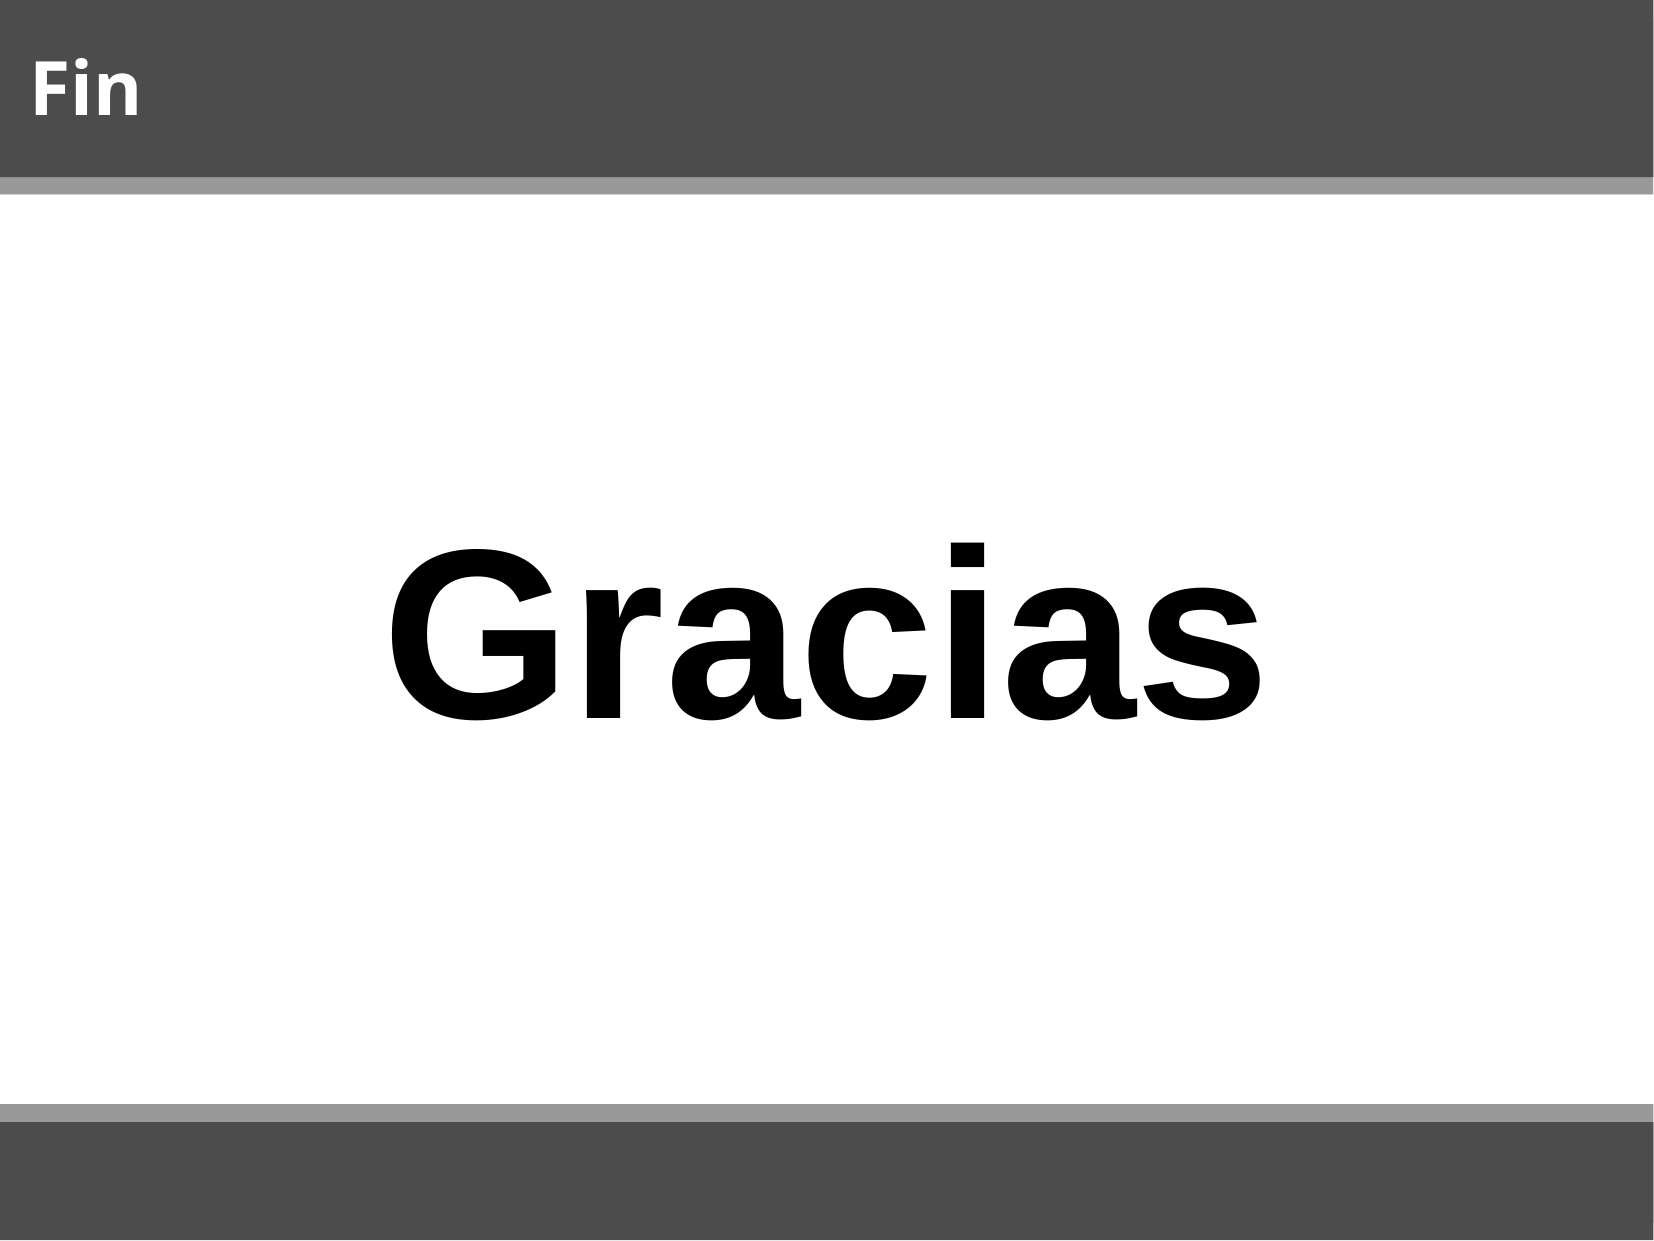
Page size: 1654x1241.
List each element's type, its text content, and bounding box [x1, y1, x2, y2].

title Fin [29, 8, 1654, 166]
subtitle Gracias [29, 232, 1625, 1037]
